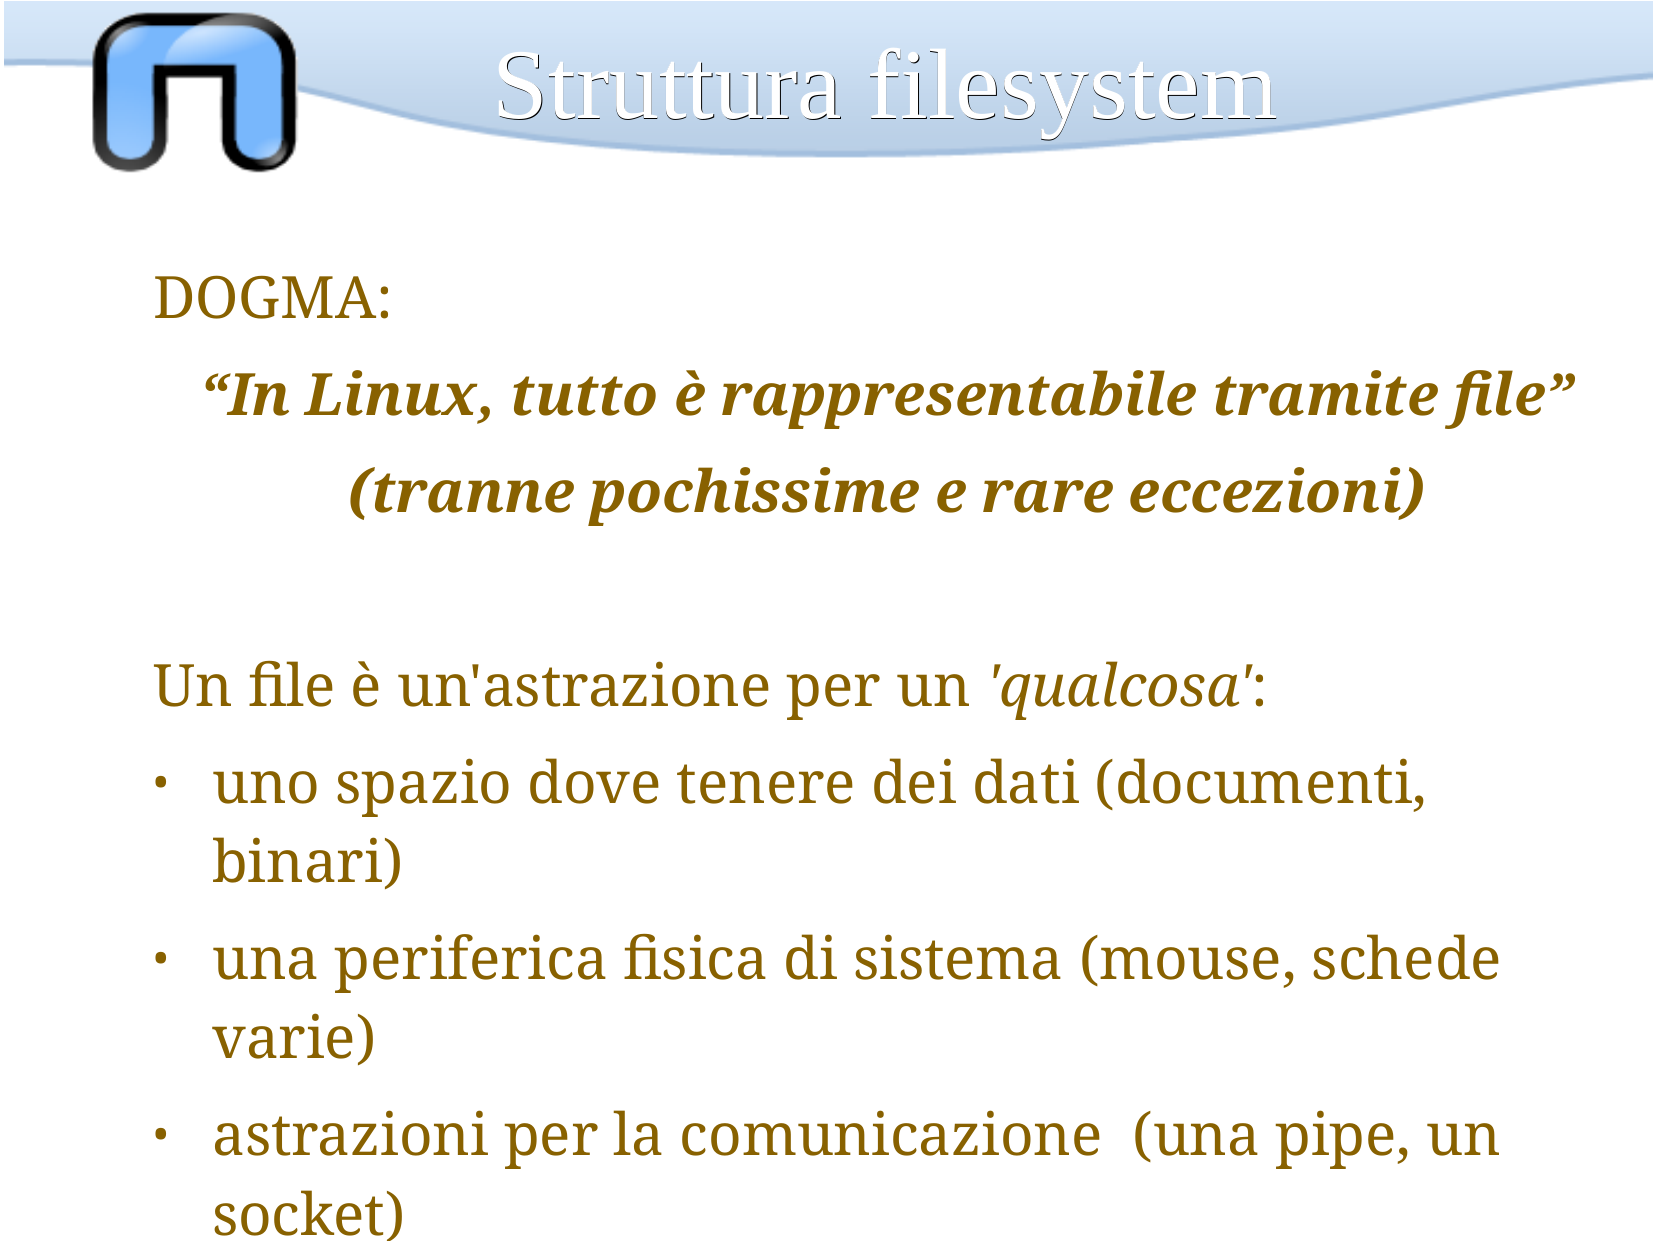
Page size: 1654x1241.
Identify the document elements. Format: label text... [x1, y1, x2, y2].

text_box Struttura filesystem [472, 29, 1300, 266]
list DOGMA: “In Linux, tutto è rappresentabile tramite file” (tranne pochissime e rare eccezioni) Un file è un'astrazione per un 'qualcosa': uno spazio dove tenere dei dati (documenti, binari) una periferica fisica di sistema (mouse, schede varie) astrazioni per la comunicazione (una pipe, un socket) un collegamento ad un altro file un contenire per altri file (ossia un directory) [118, 256, 1621, 1182]
picture [0, 0, 1654, 1241]
